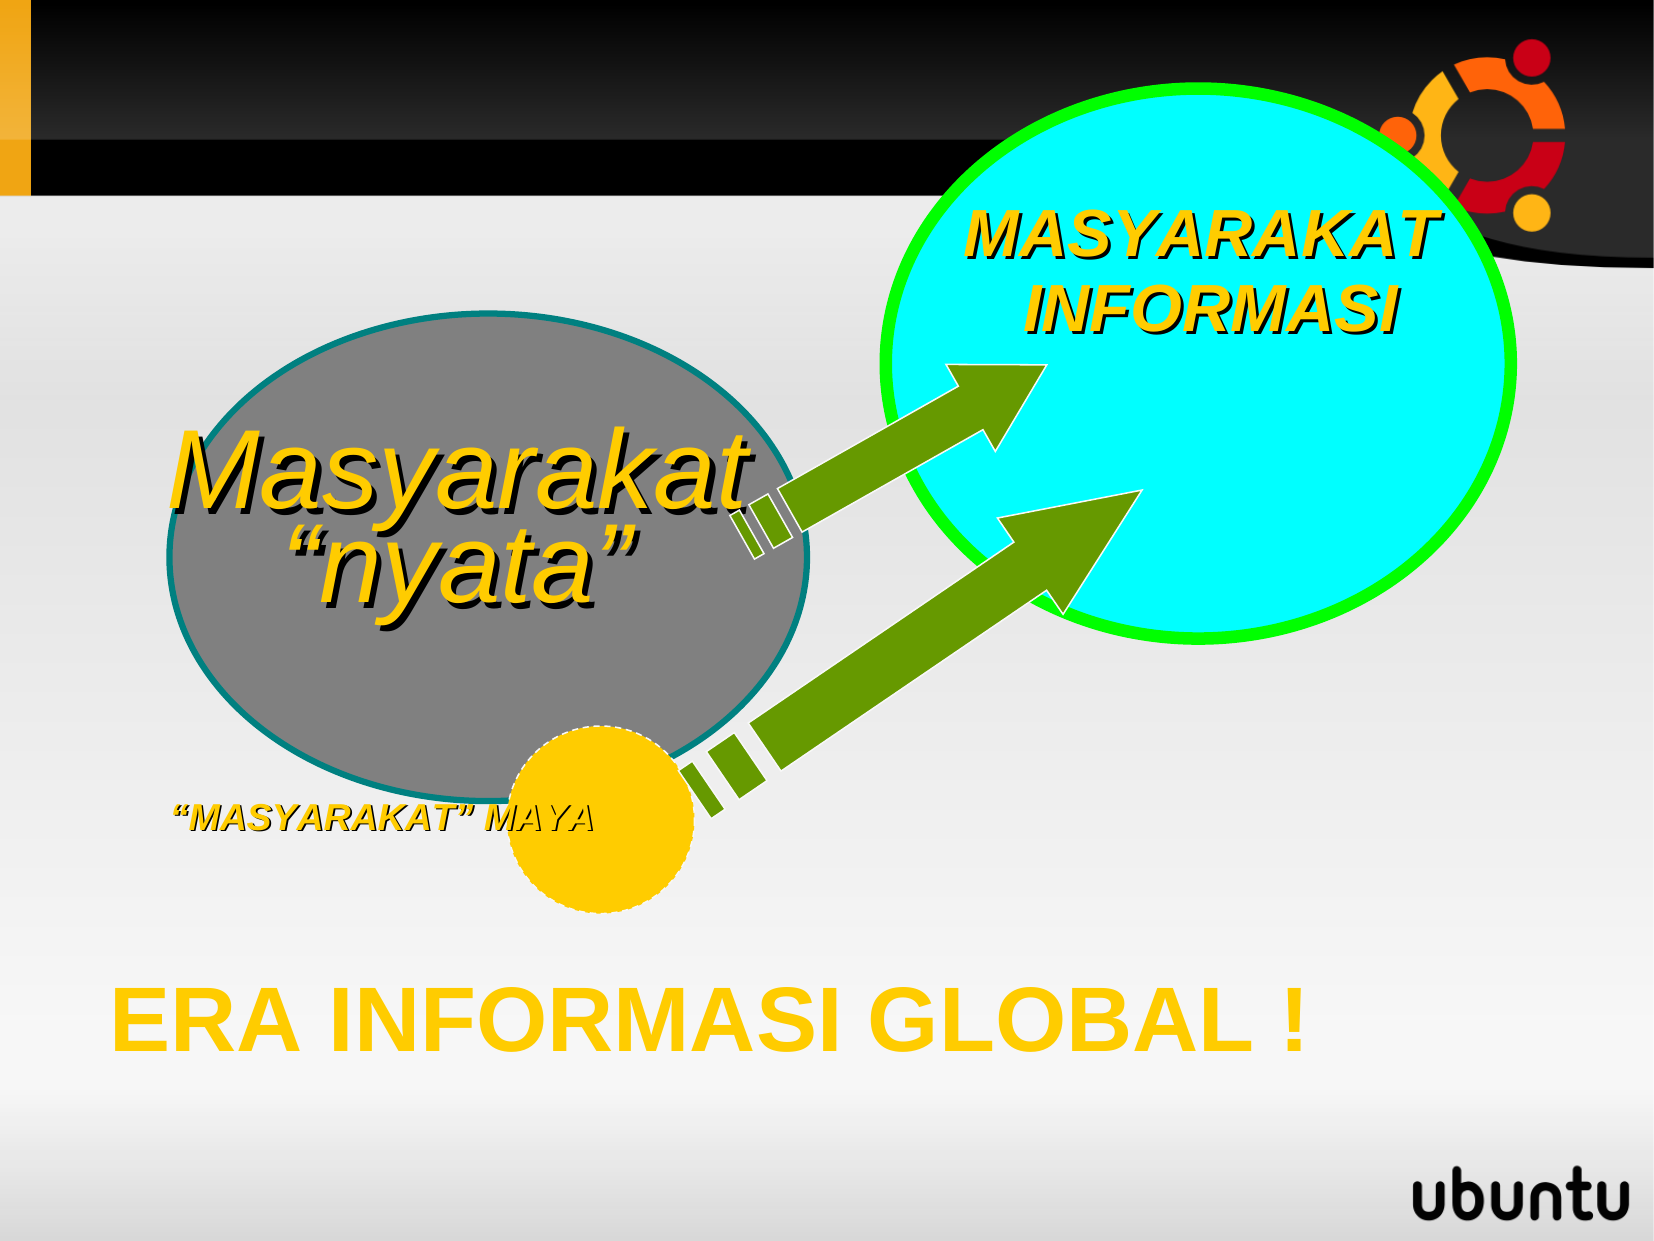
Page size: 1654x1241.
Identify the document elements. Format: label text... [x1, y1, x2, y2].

text_box [729, 510, 764, 560]
text_box [219, 313, 757, 426]
text_box “MASYARAKAT” MAYA [144, 788, 620, 847]
text_box [183, 197, 1511, 914]
text_box Masyarakat “nyata” [131, 426, 783, 630]
text_box [957, 88, 1439, 188]
title ERA INFORMASI GLOBAL ! [94, 926, 1595, 1114]
text_box [706, 732, 768, 800]
picture [0, 0, 1654, 1241]
text_box MASYARAKAT INFORMASI [949, 188, 1473, 354]
